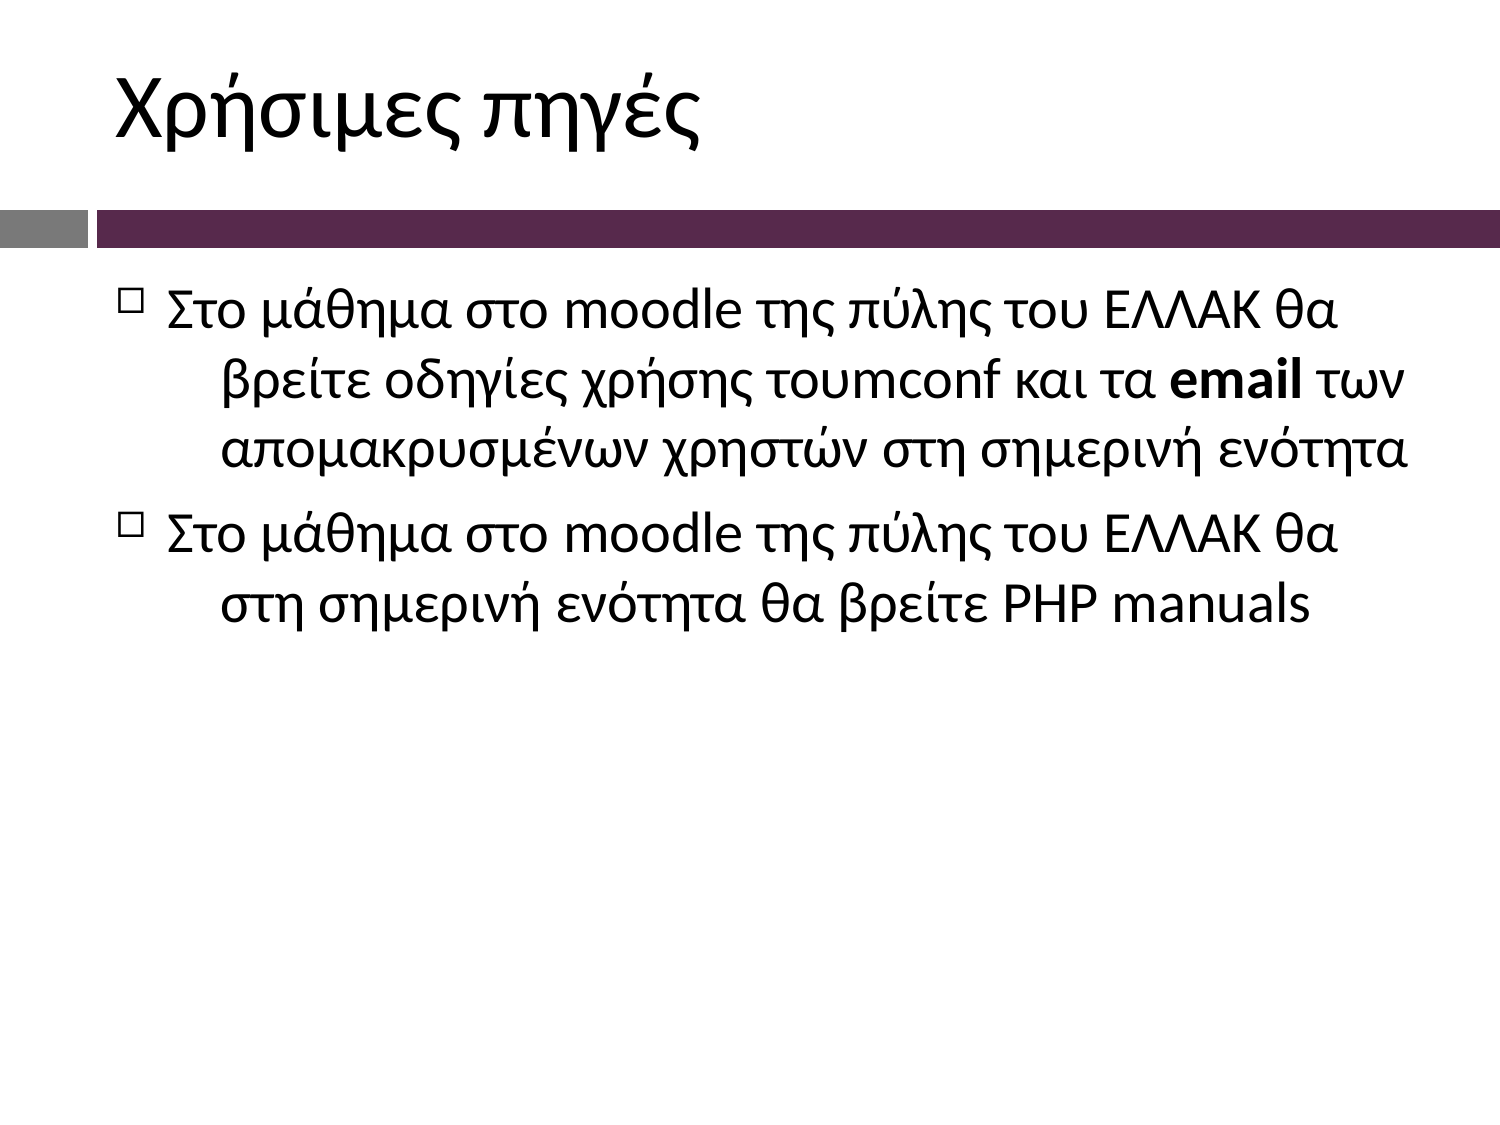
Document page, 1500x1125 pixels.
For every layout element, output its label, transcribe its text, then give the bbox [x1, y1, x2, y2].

title Χρήσιμες πηγές [100, 19, 1438, 182]
list Στο μάθημα στο moodle της πύλης του ΕΛΛΑΚ θα βρείτε οδηγίες χρήσης του mconf και τα email των απομακρυσμένων χρηστών στη σημερινή ενότητα Στο μάθημα στο moodle της πύλης του ΕΛΛΑΚ θα στη σημερινή ενότητα θα βρείτε PHP manuals [100, 262, 1438, 1000]
